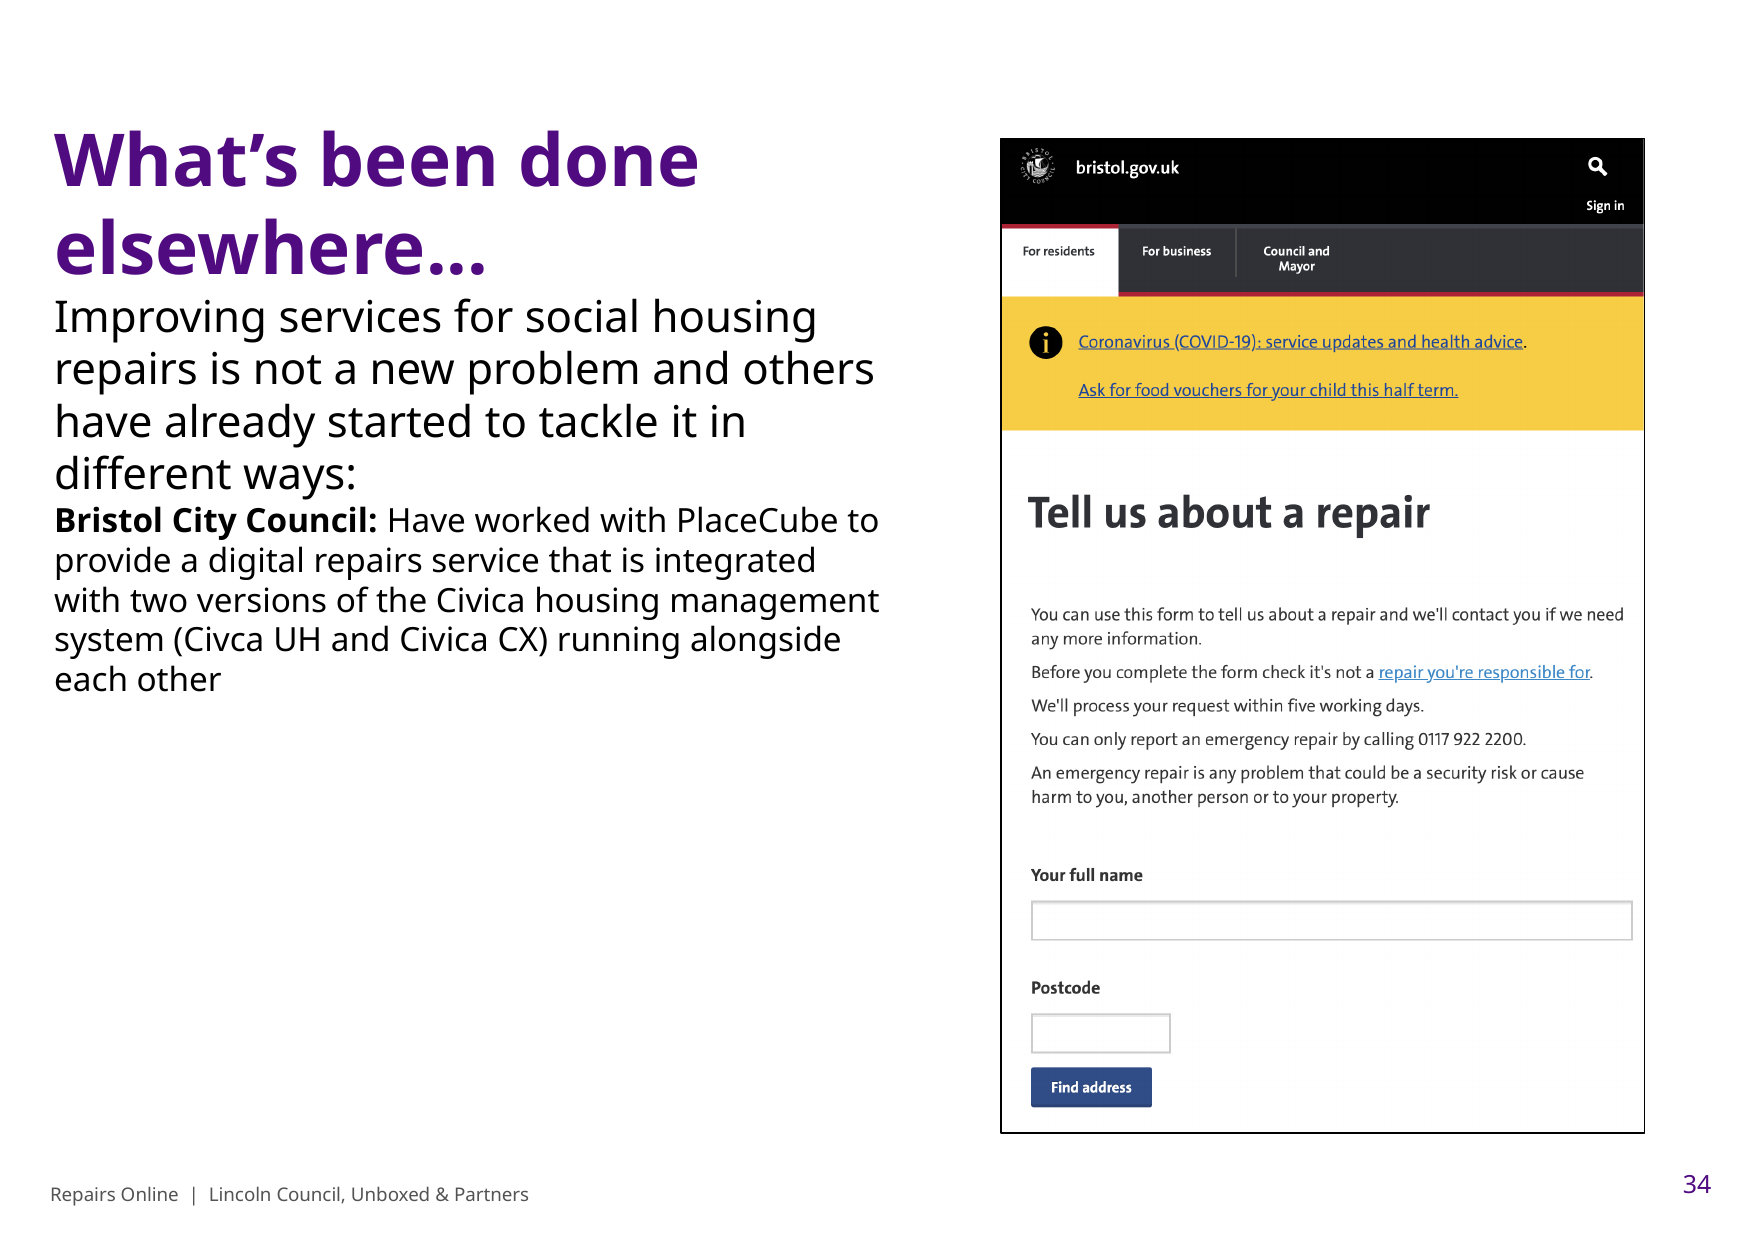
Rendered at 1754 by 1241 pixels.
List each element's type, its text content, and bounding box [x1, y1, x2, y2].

picture [1001, 139, 1644, 1133]
title What’s been done elsewhere... Improving services for social housing repairs is not a new problem and others have already started to tackle it in different ways: Bristol City Council: Have worked with PlaceCube to provide a digital repairs service that is integrated with two versions of the Civica housing management system (Civca UH and Civica CX) running alongside each other [35, 94, 905, 1139]
slide_number <number> [1625, 1138, 1731, 1234]
